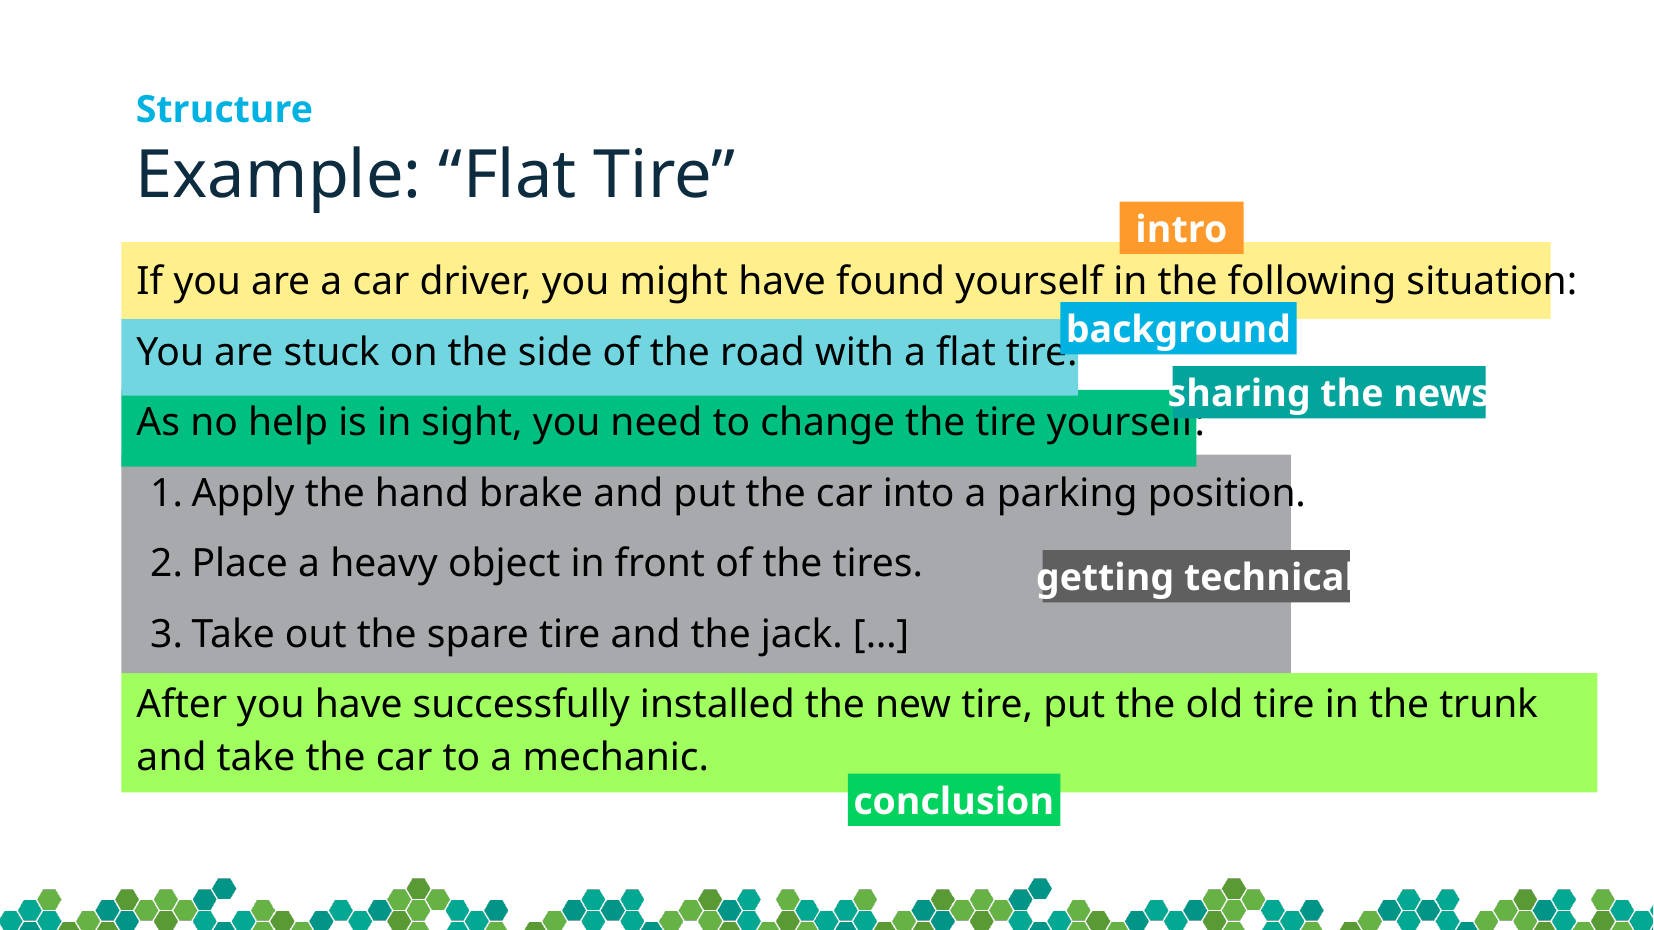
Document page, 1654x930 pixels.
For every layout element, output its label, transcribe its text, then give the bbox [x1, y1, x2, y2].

text_box [121, 242, 1119, 793]
text_box sharing the news [1172, 366, 1486, 419]
title Structure Example: “Flat Tire” [135, 72, 1594, 228]
text_box getting technical [1042, 550, 1350, 603]
text_box background [1060, 302, 1297, 355]
text_box intro [1119, 201, 1244, 254]
picture [0, 870, 1654, 930]
text_box conclusion [847, 773, 1061, 826]
list If you are a car driver, you might have found yourself in the following situation: You are stuck on the side of the road with a flat tire. As no help is in sight, you need to change the tire yourself: Apply the hand brake and put the car into a parking position. Place a heavy object in front of the tires. Take out the spare tire and the jack. […] After you have successfully installed the new tire, put the old tire in the trunk and take the car to a mechanic. [136, 252, 1595, 793]
text_box [1244, 242, 1551, 252]
